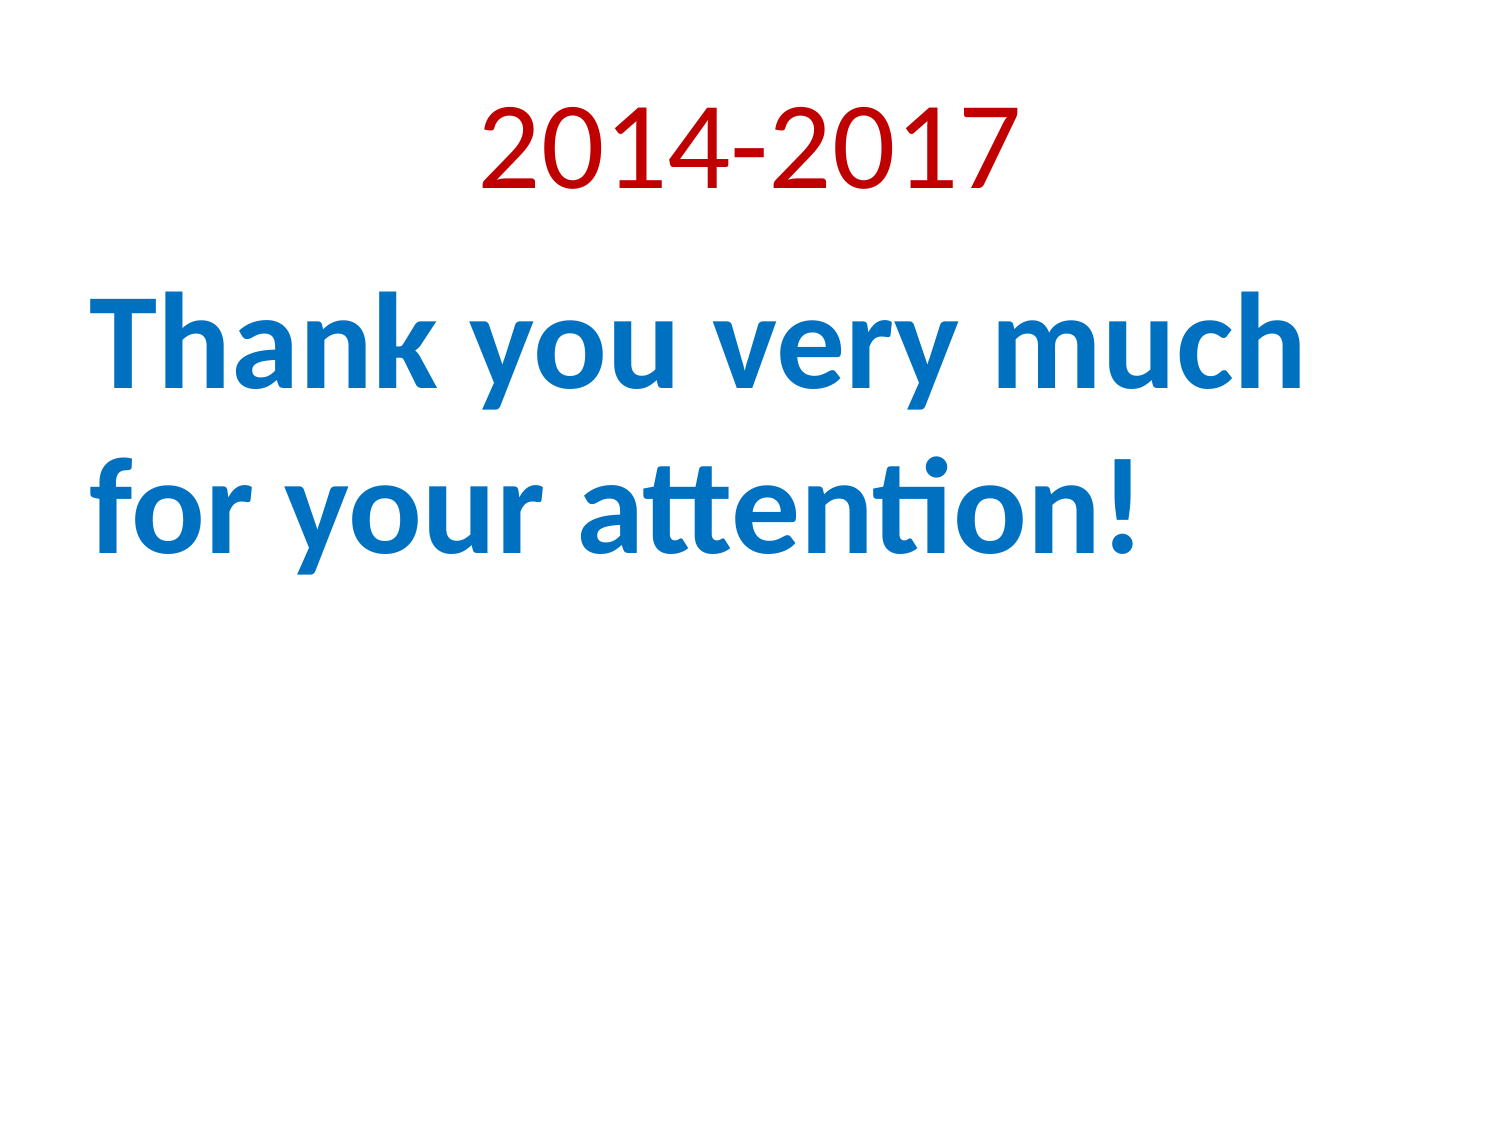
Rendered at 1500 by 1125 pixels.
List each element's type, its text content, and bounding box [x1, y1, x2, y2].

title 2014-2017 [75, 45, 1425, 233]
list Thank you very much for your attention! [75, 243, 1425, 1005]
